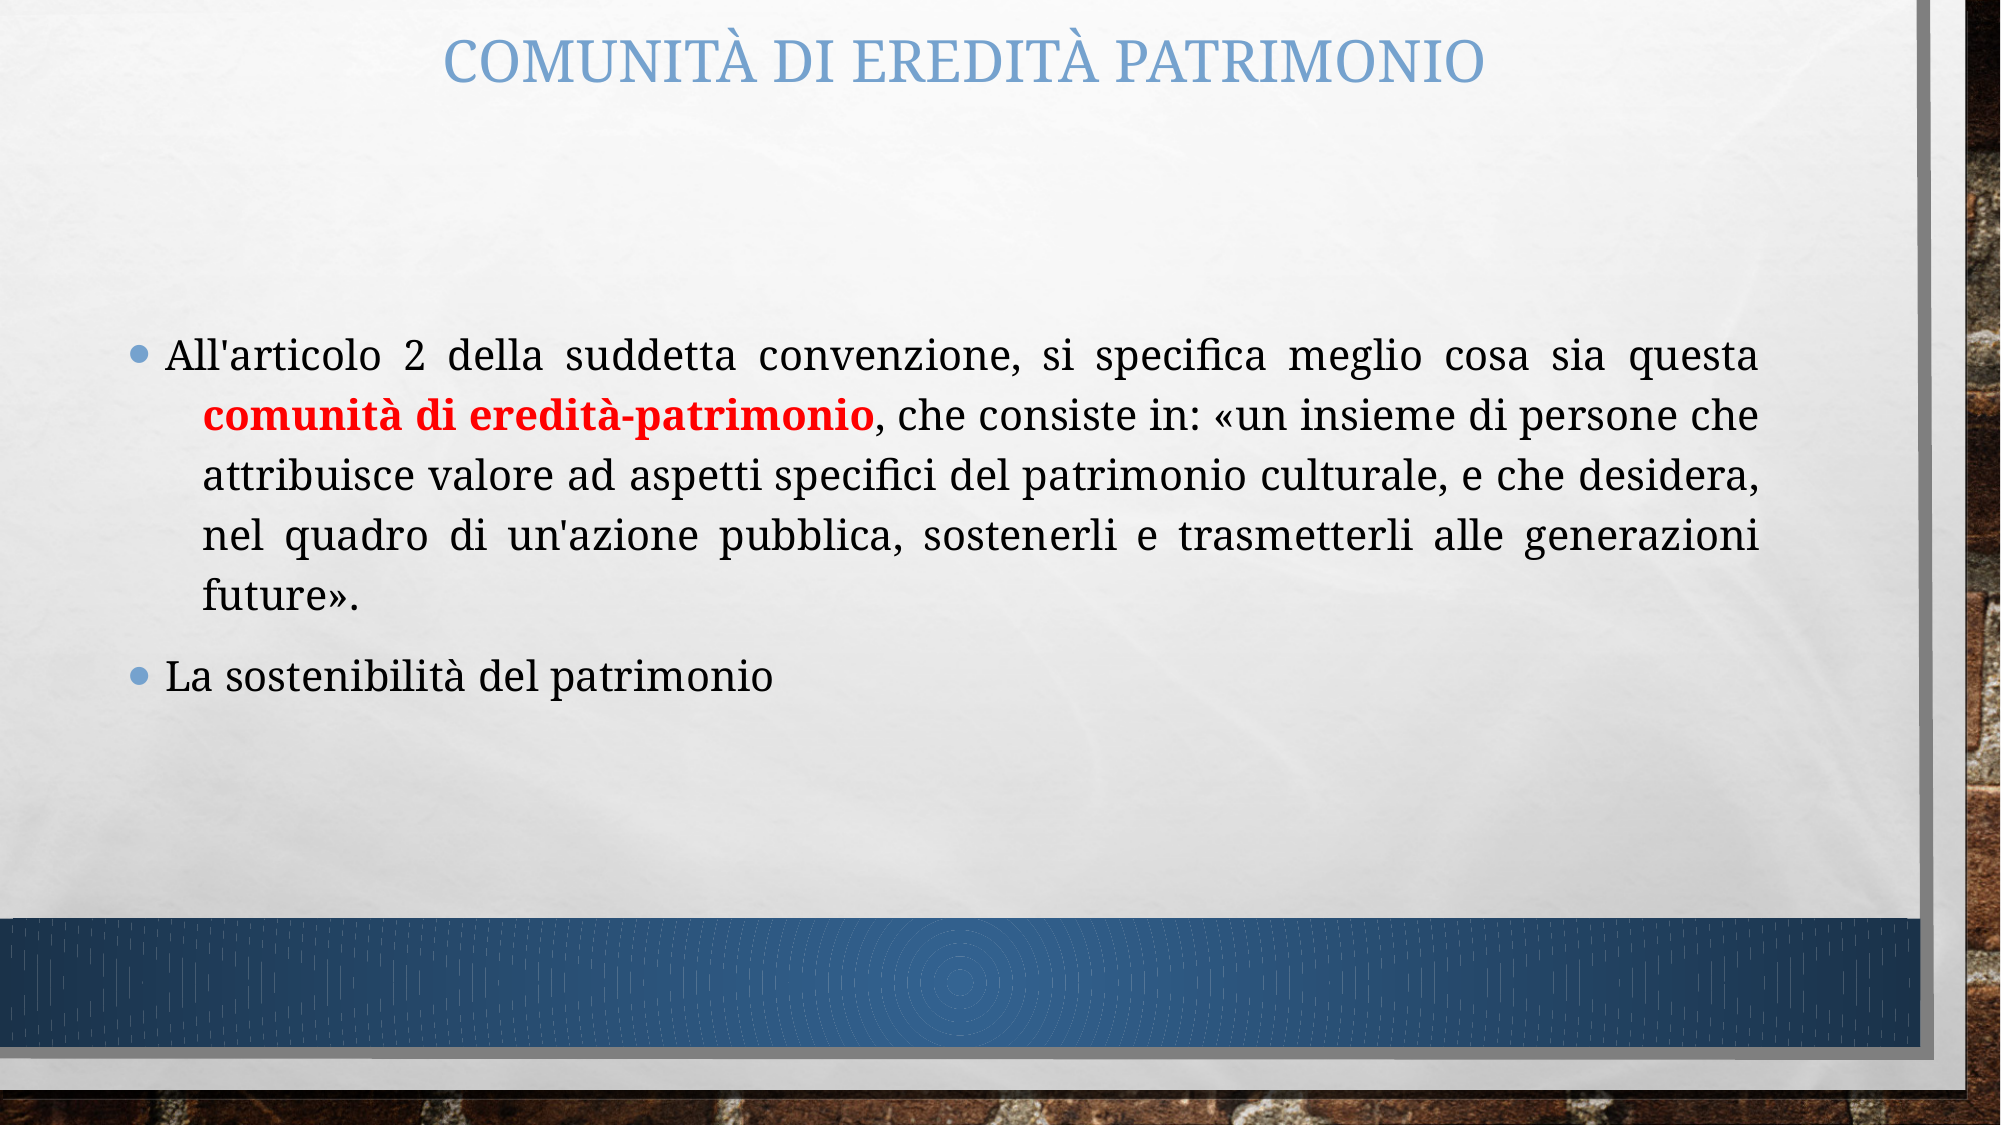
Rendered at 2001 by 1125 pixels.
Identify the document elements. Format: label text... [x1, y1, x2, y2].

title Comunità di eredità patrimonio [112, 17, 1819, 111]
list All'articolo 2 della suddetta convenzione, si specifica meglio cosa sia questa comunità di eredità-patrimonio, che consiste in: «un insieme di persone che attribuisce valore ad aspetti specifici del patrimonio culturale, e che desidera, nel quadro di un'azione pubblica, sostenerli e trasmetterli alle generazioni future». La sostenibilità del patrimonio [112, 136, 1818, 882]
